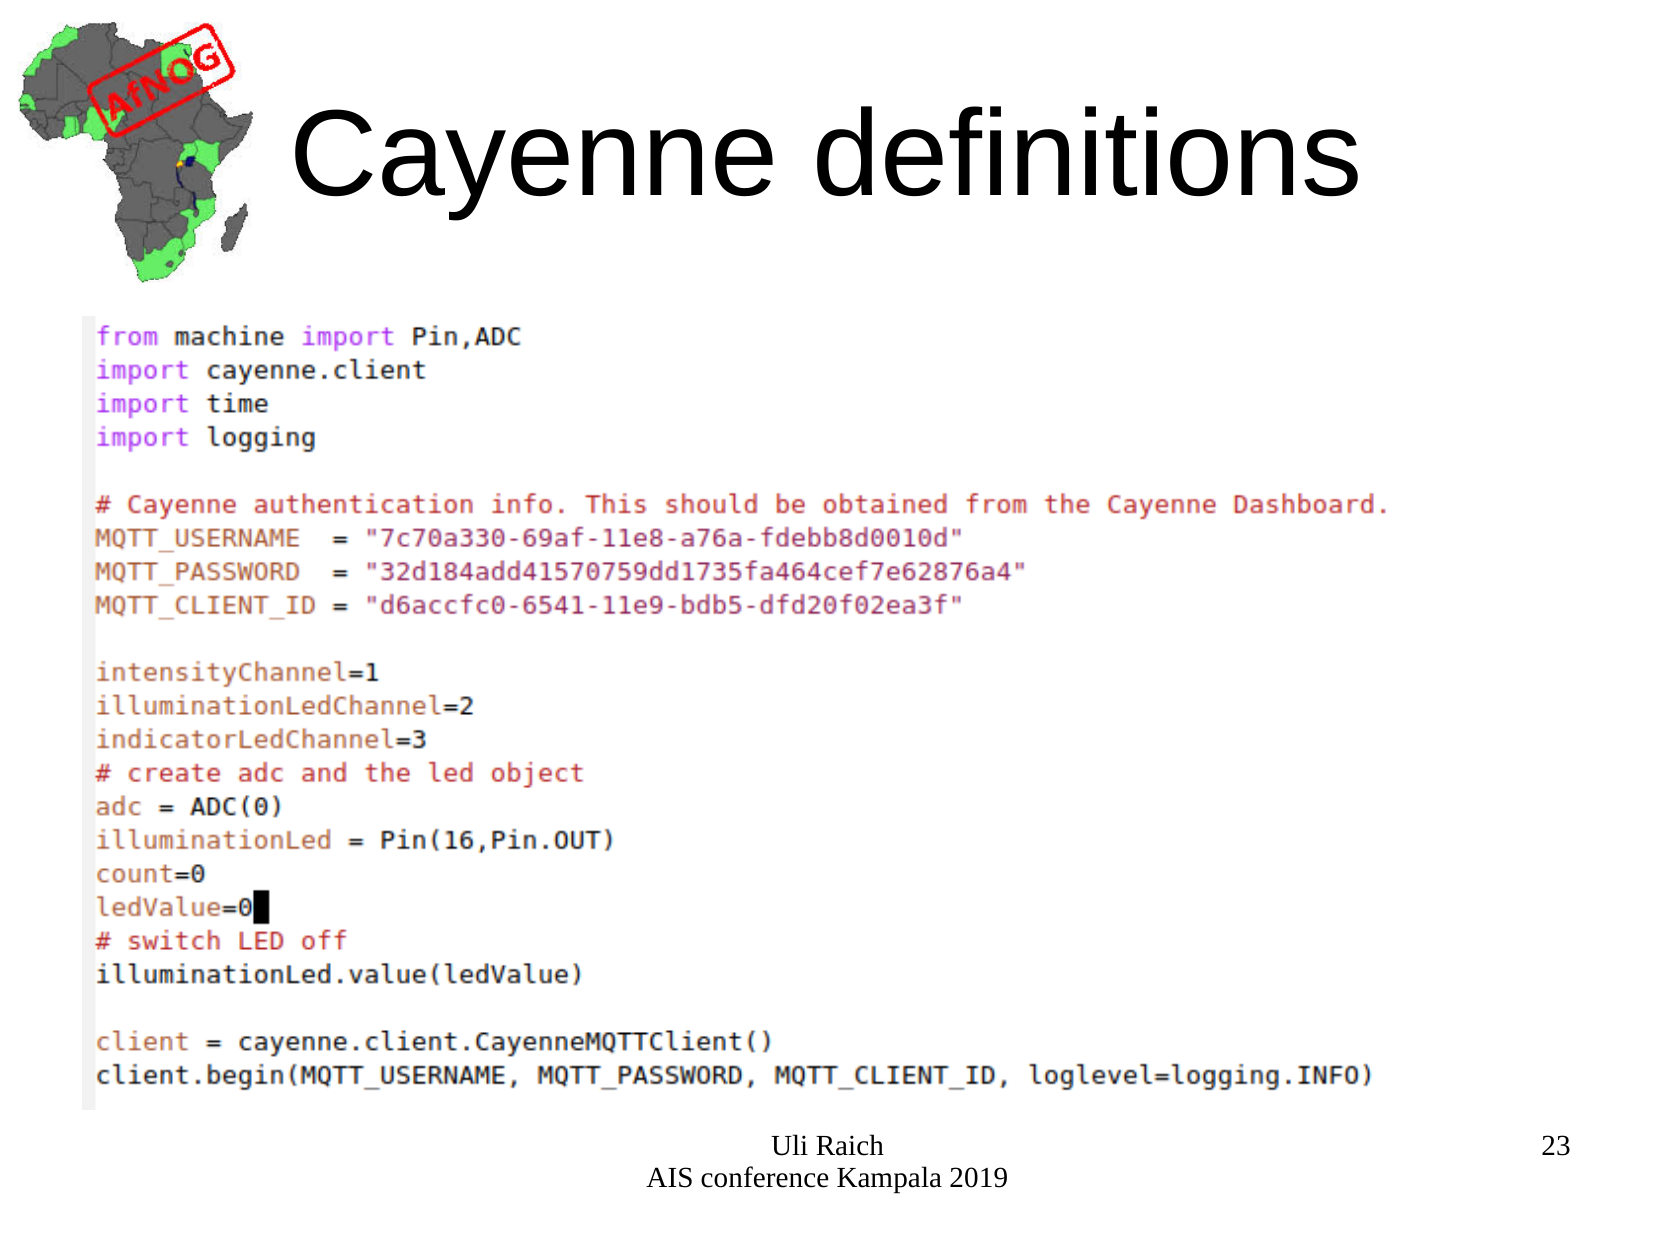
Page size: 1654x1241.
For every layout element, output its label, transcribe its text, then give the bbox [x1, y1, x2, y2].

picture [82, 316, 1654, 1111]
picture [9, 0, 259, 291]
title Cayenne definitions [82, 49, 1571, 257]
